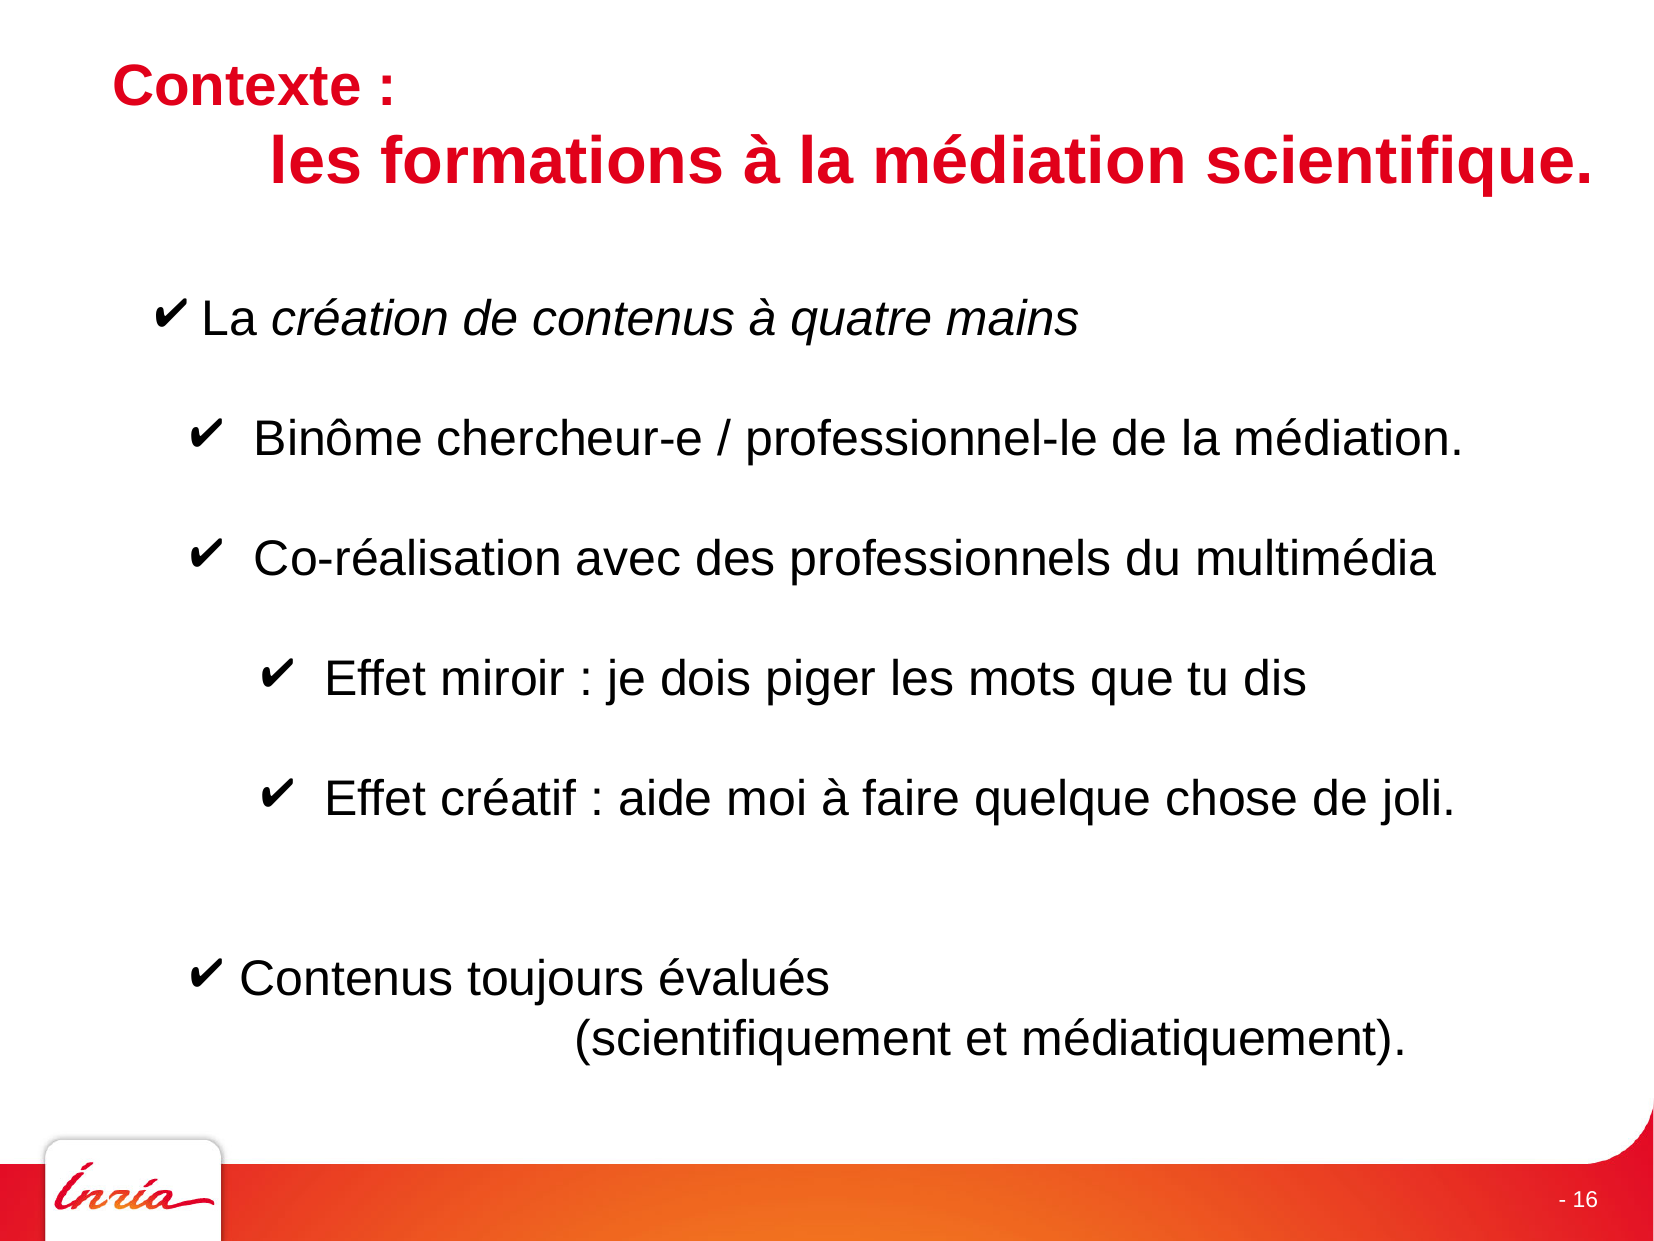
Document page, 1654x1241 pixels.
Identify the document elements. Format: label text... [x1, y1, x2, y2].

text_box La création de contenus à quatre mains Binôme chercheur-e / professionnel-le de la médiation. Co-réalisation avec des professionnels du multimédia Effet miroir : je dois piger les mots que tu dis Effet créatif : aide moi à faire quelque chose de joli. Contenus toujours évalués (scientifiquement et médiatiquement). [155, 225, 1613, 1088]
picture [0, 0, 1654, 1241]
slide_number - <number> [1558, 1173, 1654, 1223]
title Contexte : les formations à la médiation scientifique. [112, 18, 1613, 226]
